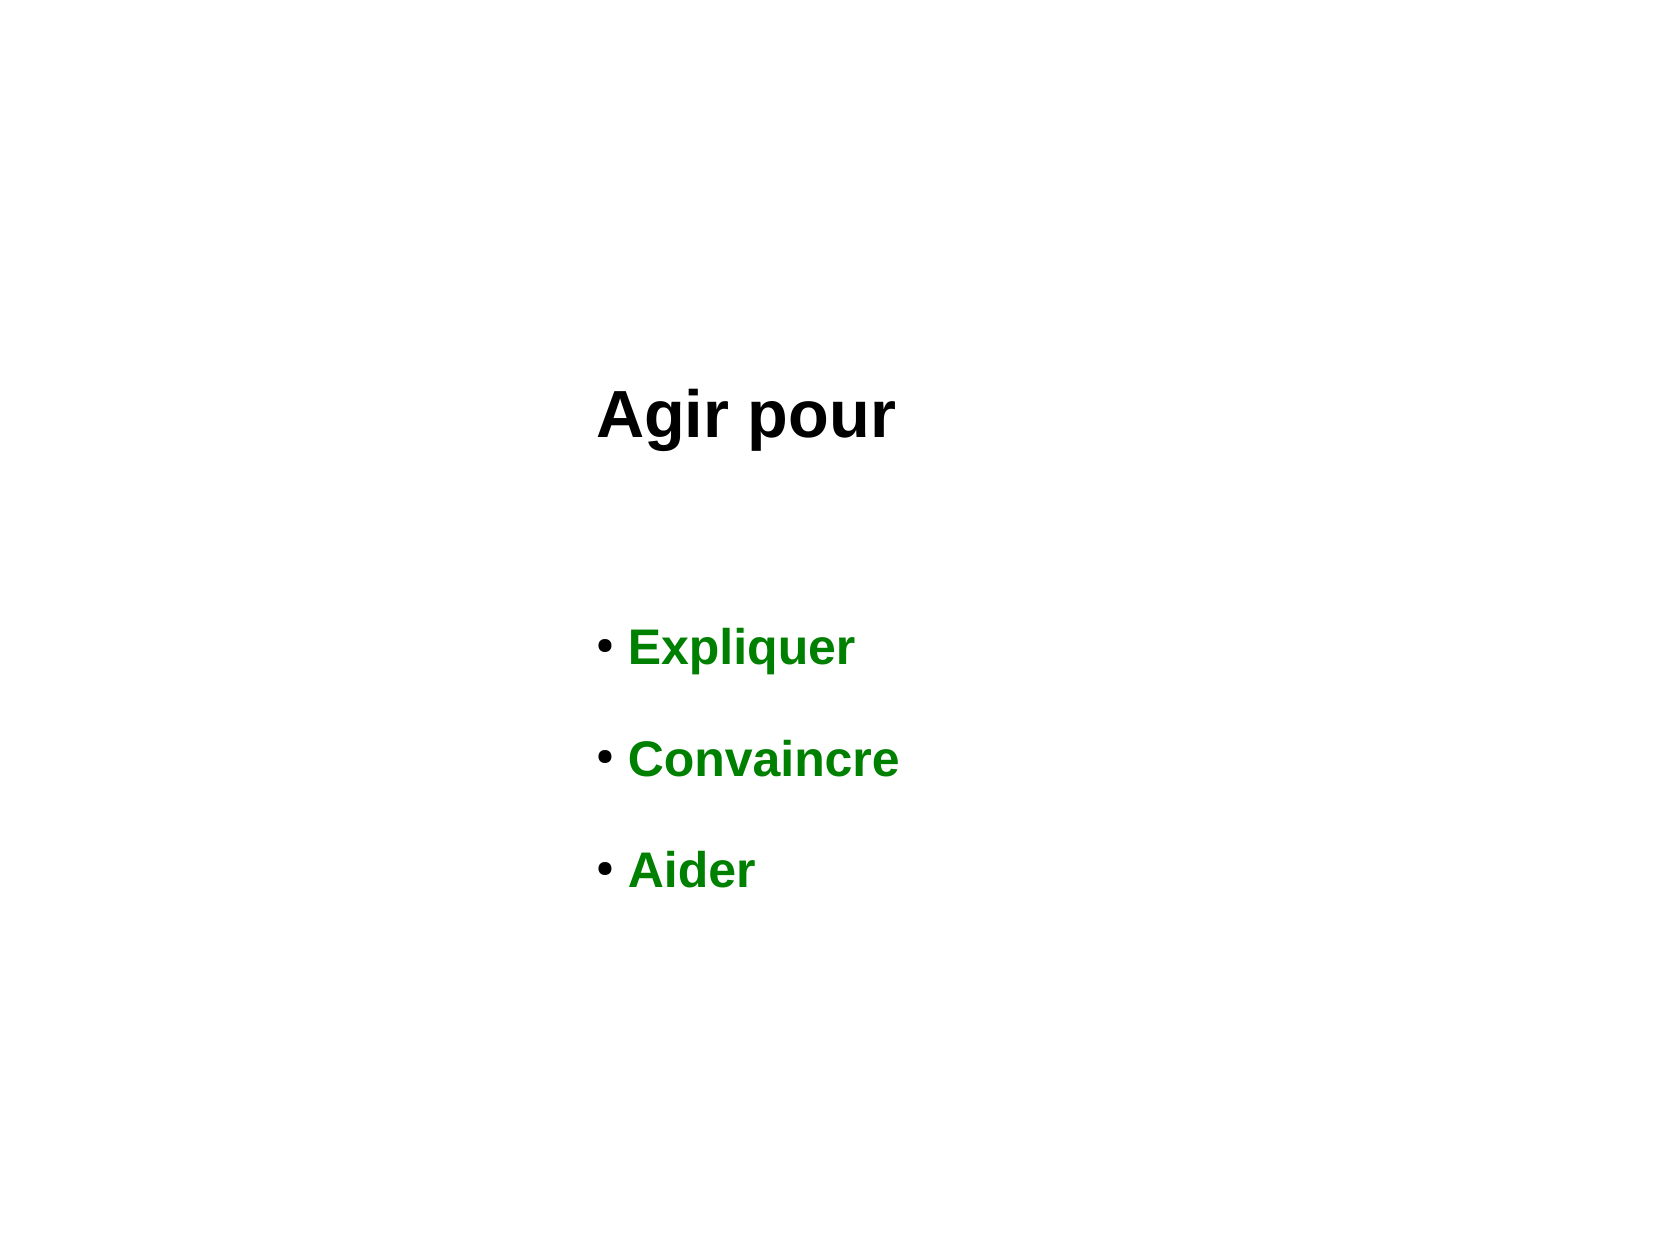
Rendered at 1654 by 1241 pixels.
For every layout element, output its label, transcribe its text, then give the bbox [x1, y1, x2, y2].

text_box Agir pour Expliquer Convaincre Aider [581, 295, 930, 831]
